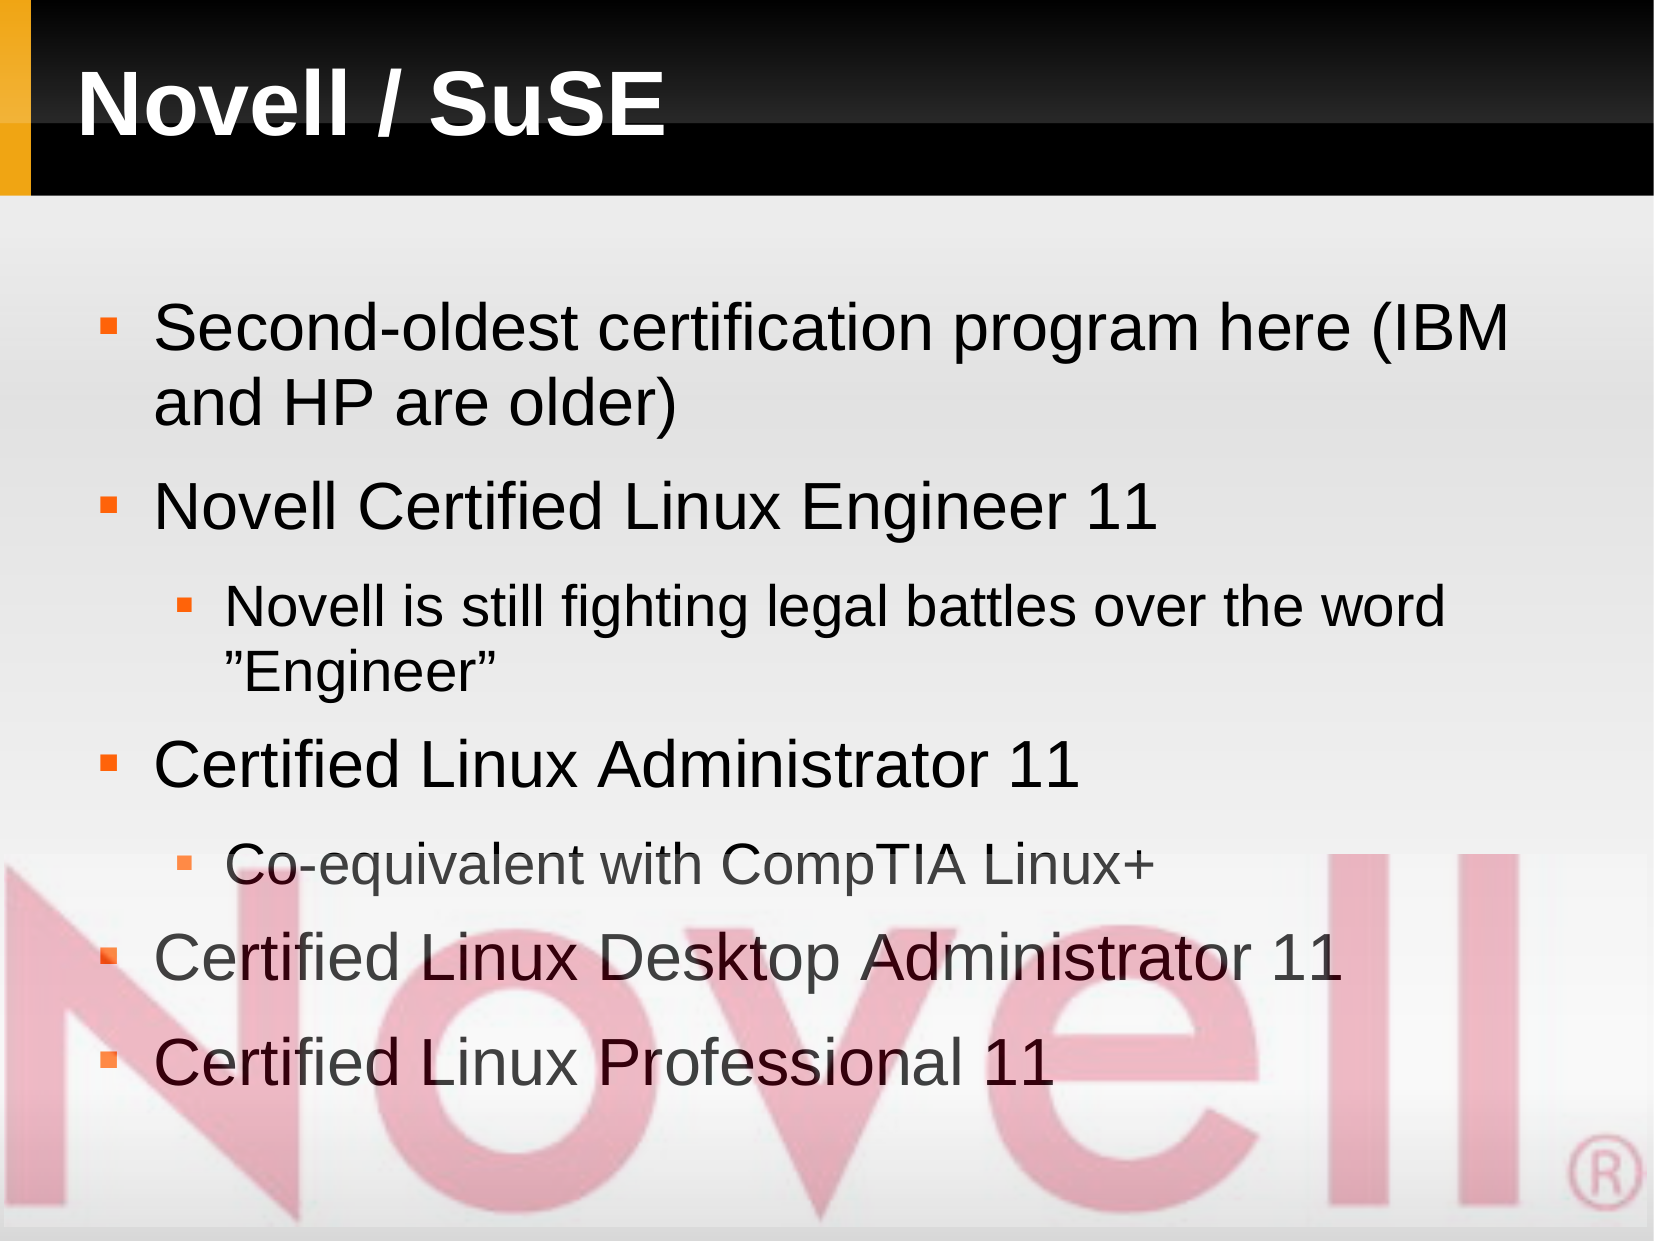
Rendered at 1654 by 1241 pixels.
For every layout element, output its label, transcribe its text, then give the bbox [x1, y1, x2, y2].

picture [0, 0, 1654, 1241]
list Second-oldest certification program here (IBM and HP are older) Novell Certified Linux Engineer 11 Novell is still fighting legal battles over the word ”Engineer” Certified Linux Administrator 11 Co-equivalent with CompTIA Linux+ Certified Linux Desktop Administrator 11 Certified Linux Professional 11 [82, 290, 1571, 854]
title Novell / SuSE [76, 0, 1565, 208]
